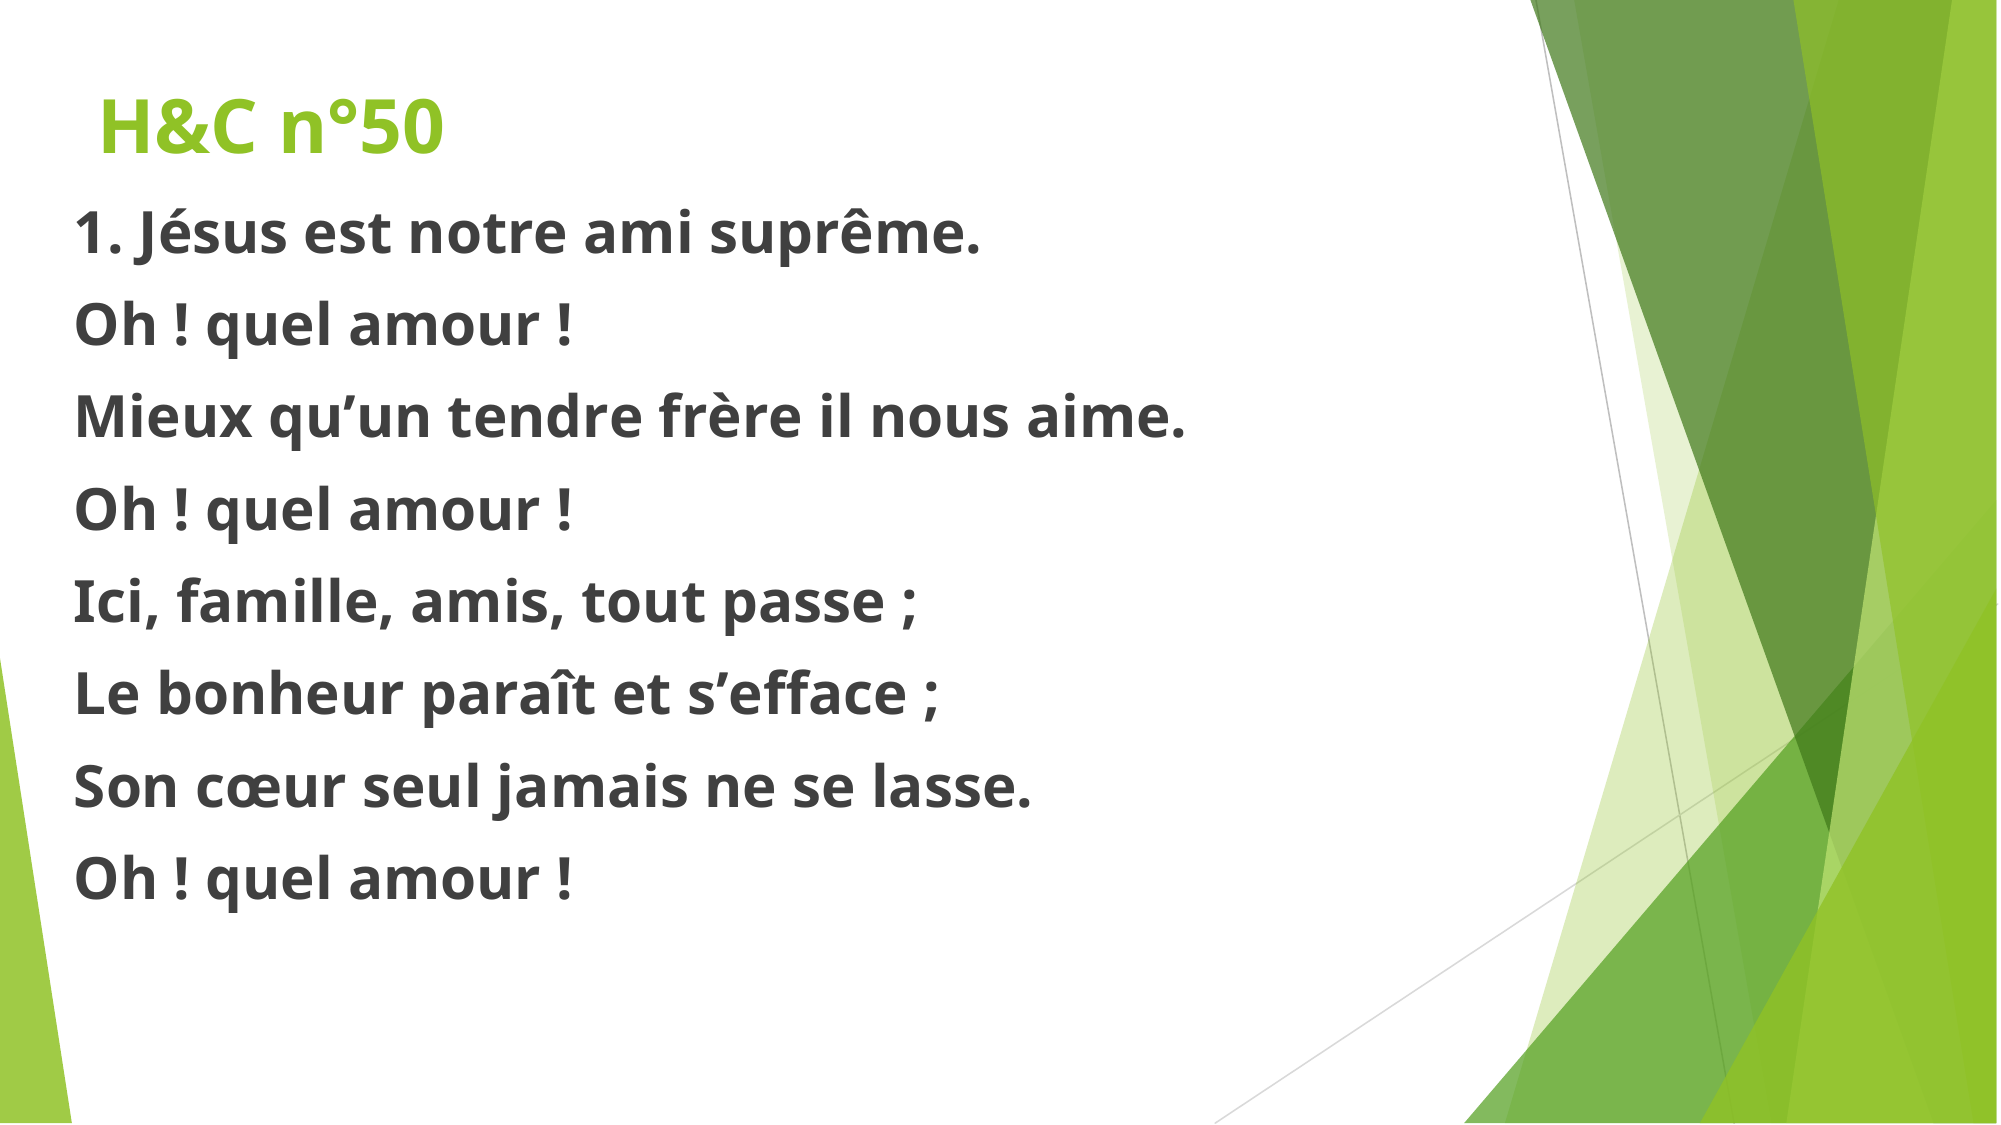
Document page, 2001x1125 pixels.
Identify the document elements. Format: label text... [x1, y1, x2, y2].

text_box H&C n°50 [82, 70, 1522, 177]
text_box 1. Jésus est notre ami suprême. Oh ! quel amour ! Mieux qu’un tendre frère il nous aime. Oh ! quel amour ! Ici, famille, amis, tout passe ; Le bonheur paraît et s’efface ; Son cœur seul jamais ne se lasse. Oh ! quel amour ! [59, 177, 2001, 1037]
